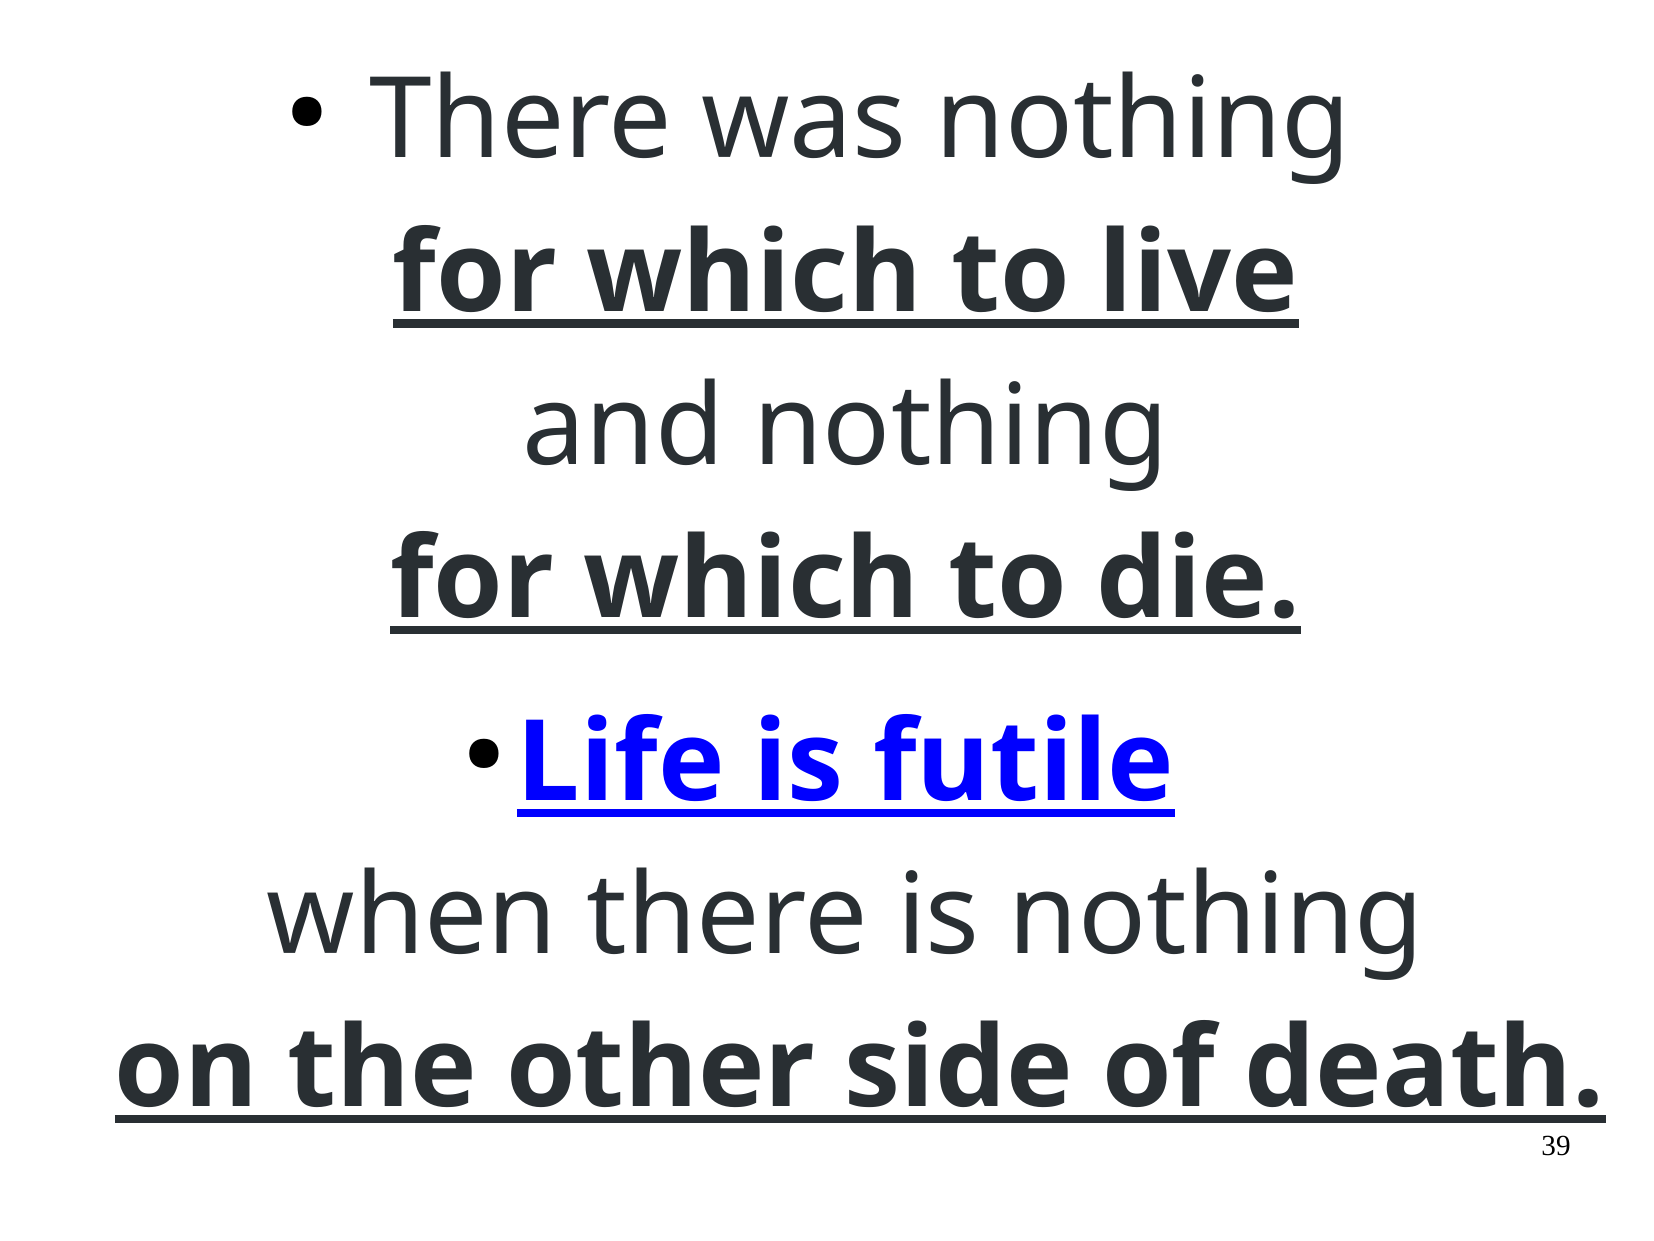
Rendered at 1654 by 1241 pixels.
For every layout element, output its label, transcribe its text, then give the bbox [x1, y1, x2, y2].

list There was nothing for which to live and nothing for which to die. Life is futile when there is nothing on the other side of death. [37, 37, 1613, 1238]
